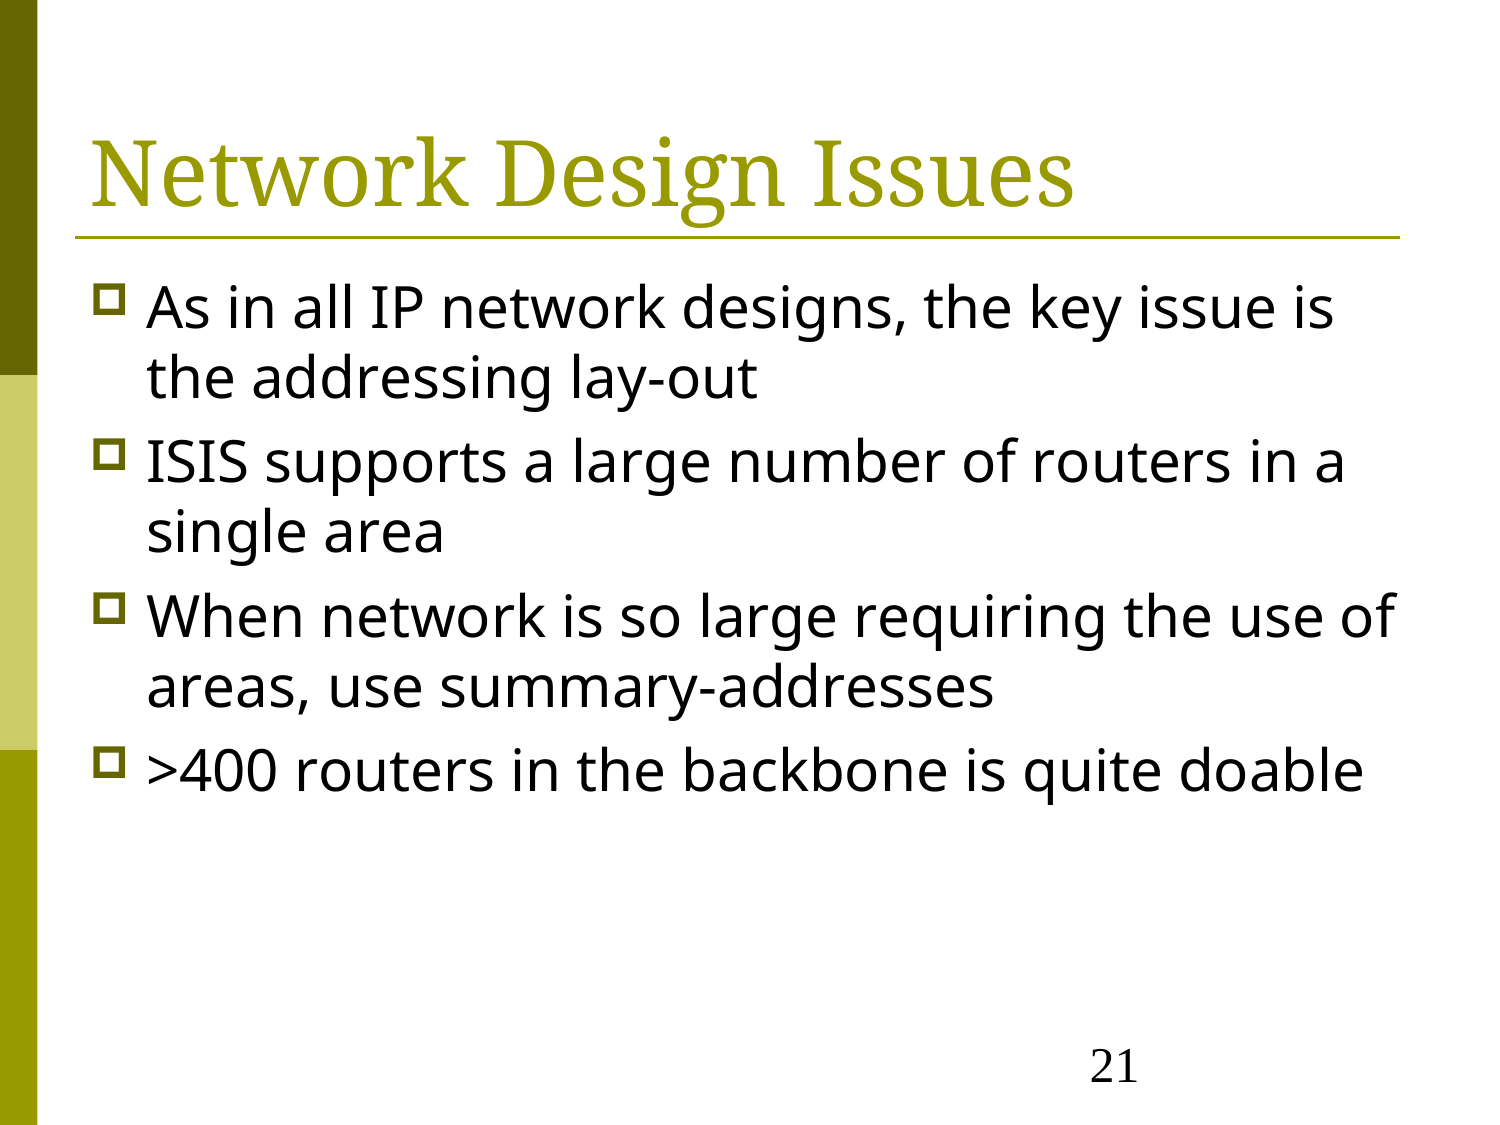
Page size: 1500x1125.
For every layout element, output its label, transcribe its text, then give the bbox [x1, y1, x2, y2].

list As in all IP network designs, the key issue is the addressing lay-out ISIS supports a large number of routers in a single area When network is so large requiring the use of areas, use summary-addresses >400 routers in the backbone is quite doable [75, 262, 1426, 1006]
title Network Design Issues [75, 45, 1426, 233]
